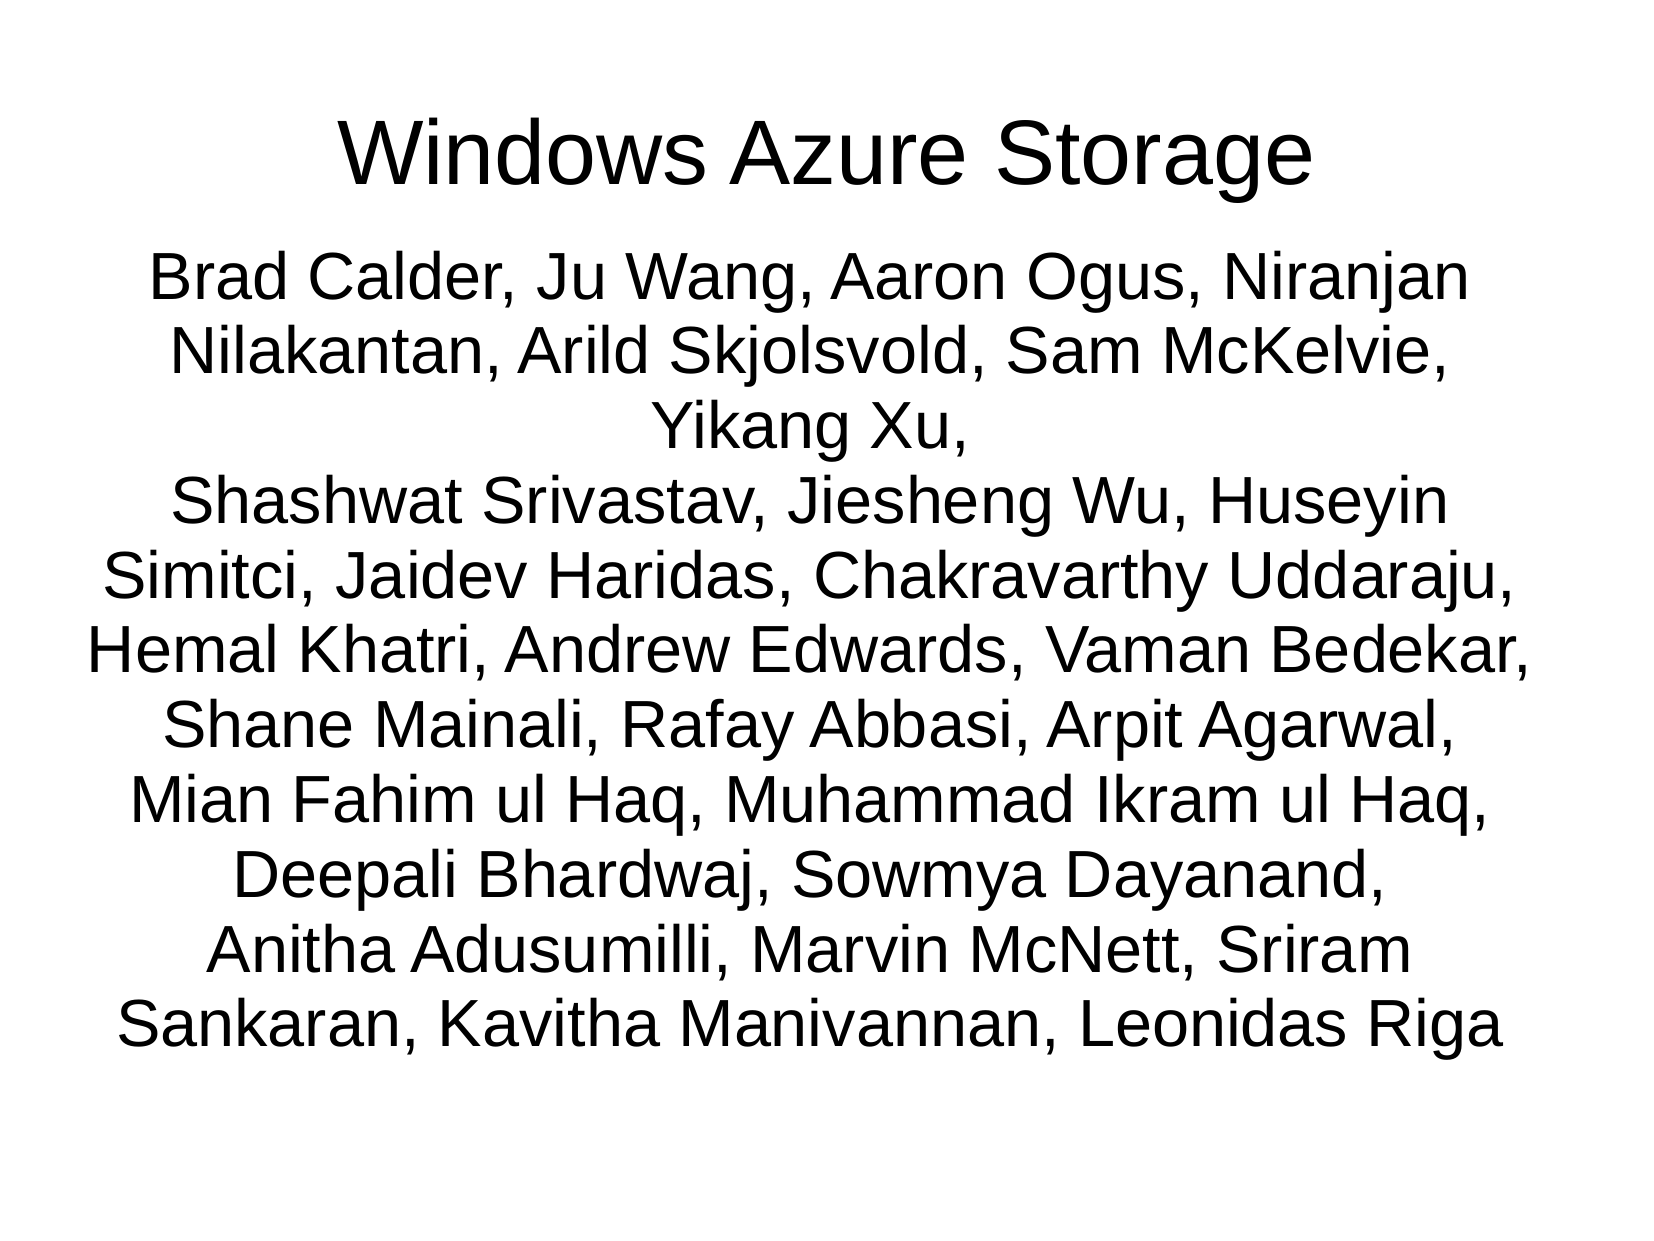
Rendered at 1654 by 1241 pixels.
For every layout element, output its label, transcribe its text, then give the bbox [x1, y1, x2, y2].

title Windows Azure Storage [82, 49, 1571, 257]
subtitle Brad Calder, Ju Wang, Aaron Ogus, Niranjan Nilakantan, Arild Skjolsvold, Sam McKelvie, Yikang Xu, Shashwat Srivastav, Jiesheng Wu, Huseyin Simitci, Jaidev Haridas, Chakravarthy Uddaraju, Hemal Khatri, Andrew Edwards, Vaman Bedekar, Shane Mainali, Rafay Abbasi, Arpit Agarwal, Mian Fahim ul Haq, Muhammad Ikram ul Haq, Deepali Bhardwaj, Sowmya Dayanand, Anitha Adusumilli, Marvin McNett, Sriram Sankaran, Kavitha Manivannan, Leonidas Riga [82, 238, 1538, 1062]
